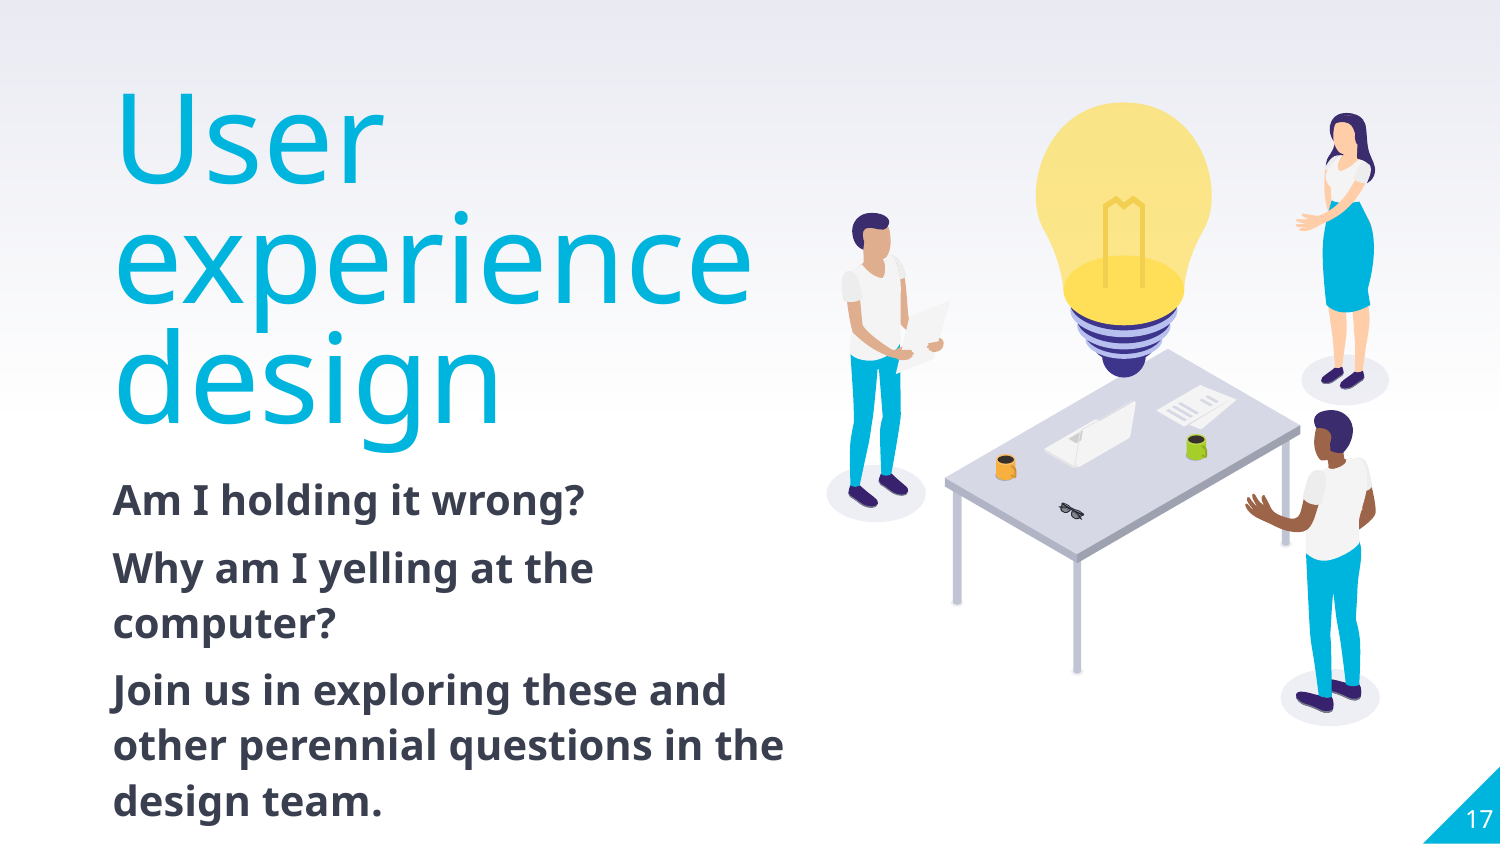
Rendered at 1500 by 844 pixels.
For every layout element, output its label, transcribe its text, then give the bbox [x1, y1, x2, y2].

text_box [826, 212, 951, 523]
subtitle Am I holding it wrong? Why am I yelling at the computer? Join us in exploring these and other perennial questions in the design team. [112, 469, 827, 598]
text_box [944, 102, 1380, 727]
slide_number <number> [1418, 760, 1494, 838]
text_box [1295, 112, 1390, 406]
title User experience design [112, 257, 792, 448]
